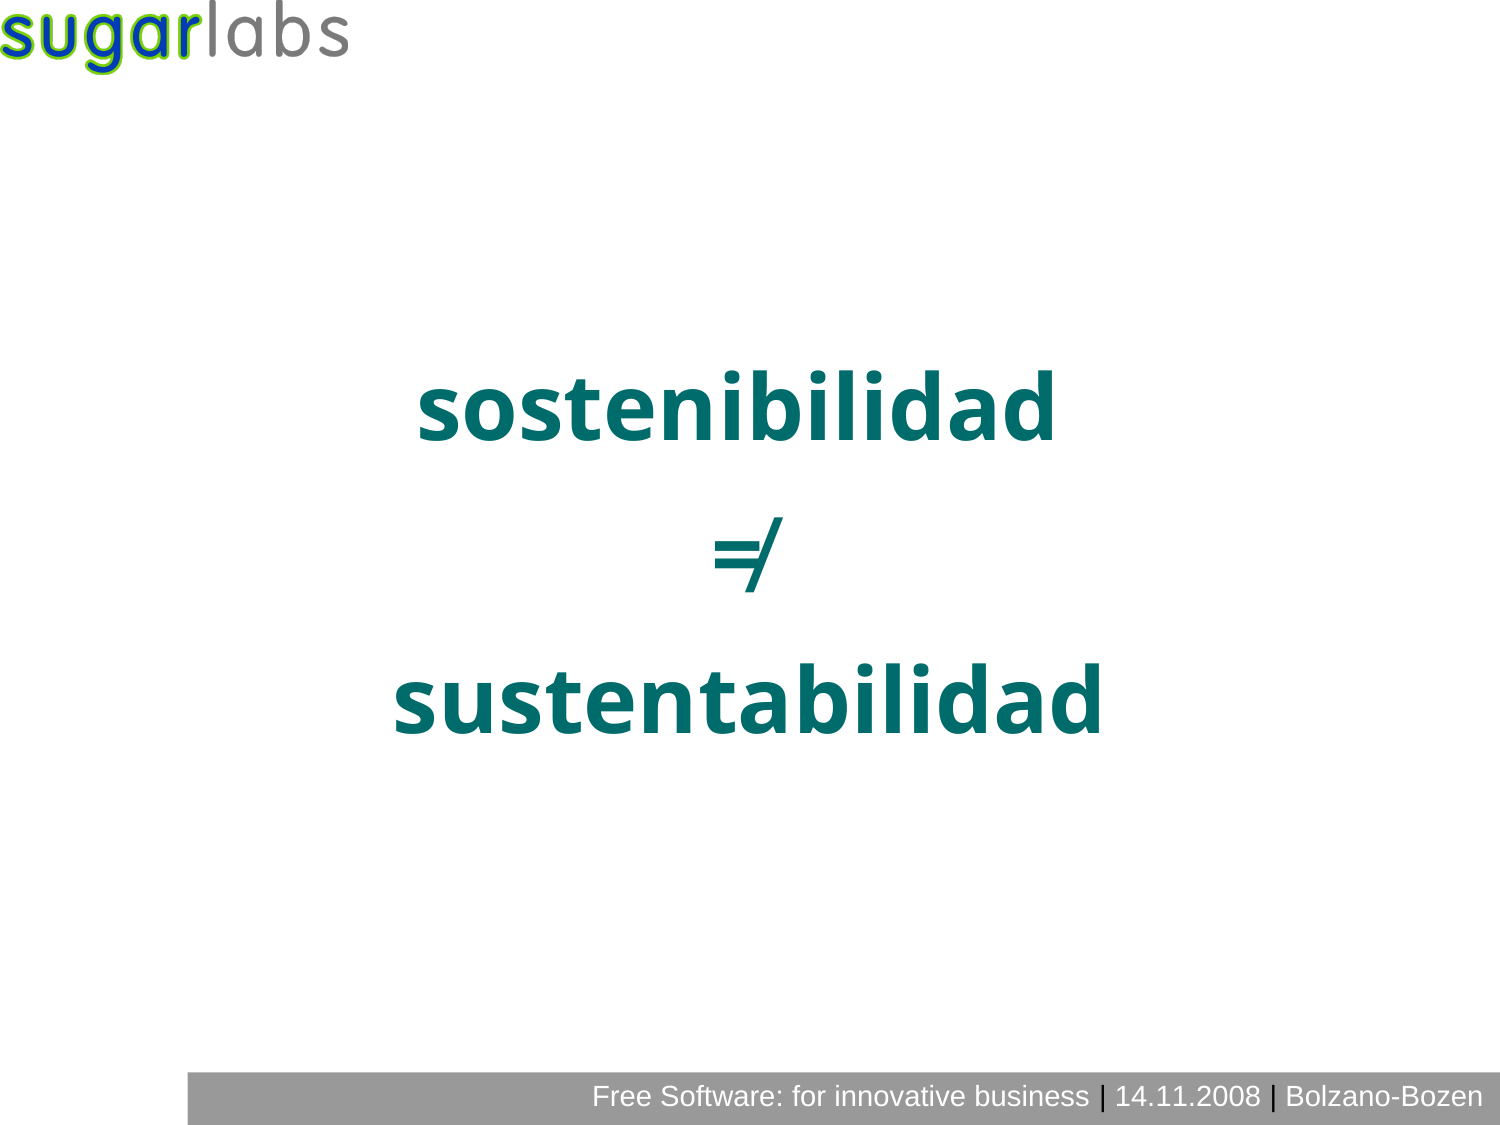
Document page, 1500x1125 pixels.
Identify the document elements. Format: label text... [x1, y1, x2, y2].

picture [0, 0, 348, 75]
title sostenibilidad ≠ sustentabilidad [75, 307, 1426, 776]
